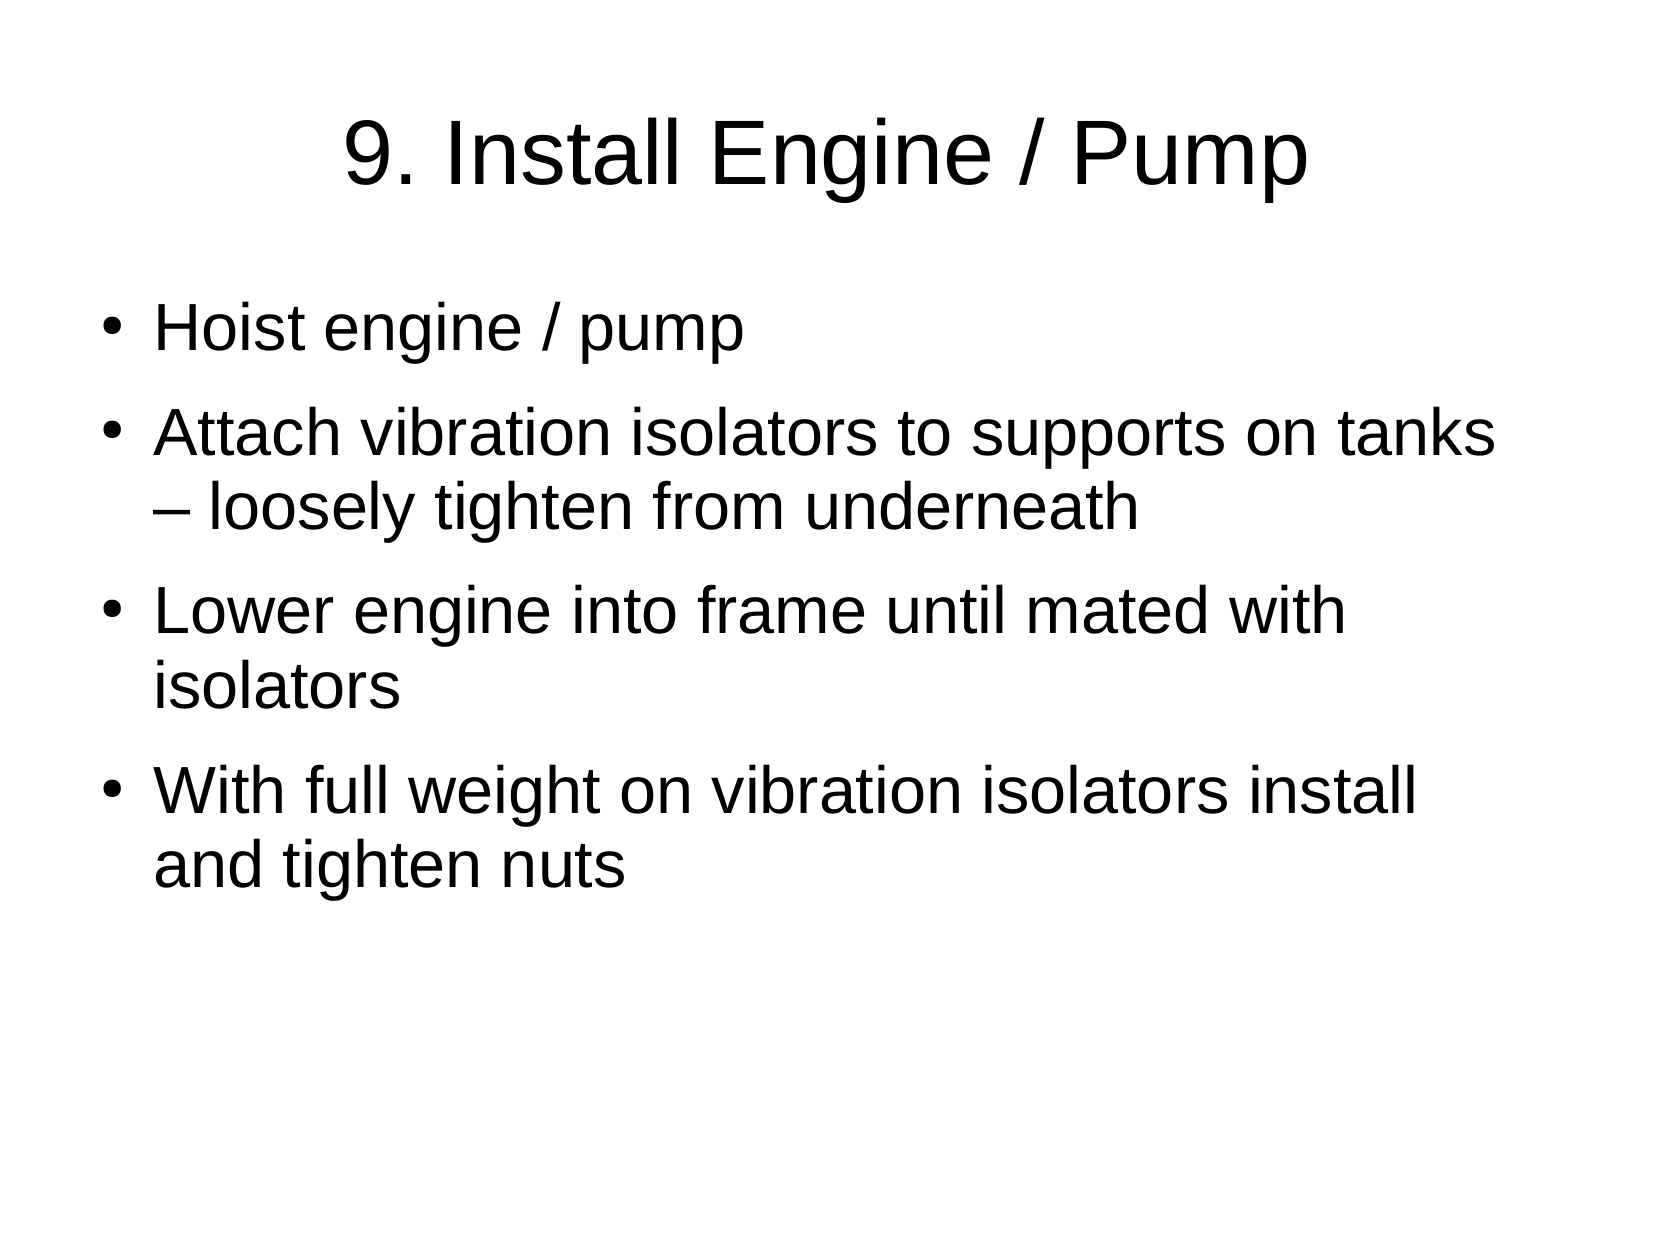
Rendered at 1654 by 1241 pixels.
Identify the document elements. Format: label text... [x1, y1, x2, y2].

title 9. Install Engine / Pump [82, 49, 1571, 257]
list Hoist engine / pump Attach vibration isolators to supports on tanks – loosely tighten from underneath Lower engine into frame until mated with isolators With full weight on vibration isolators install and tighten nuts [82, 290, 1538, 1010]
